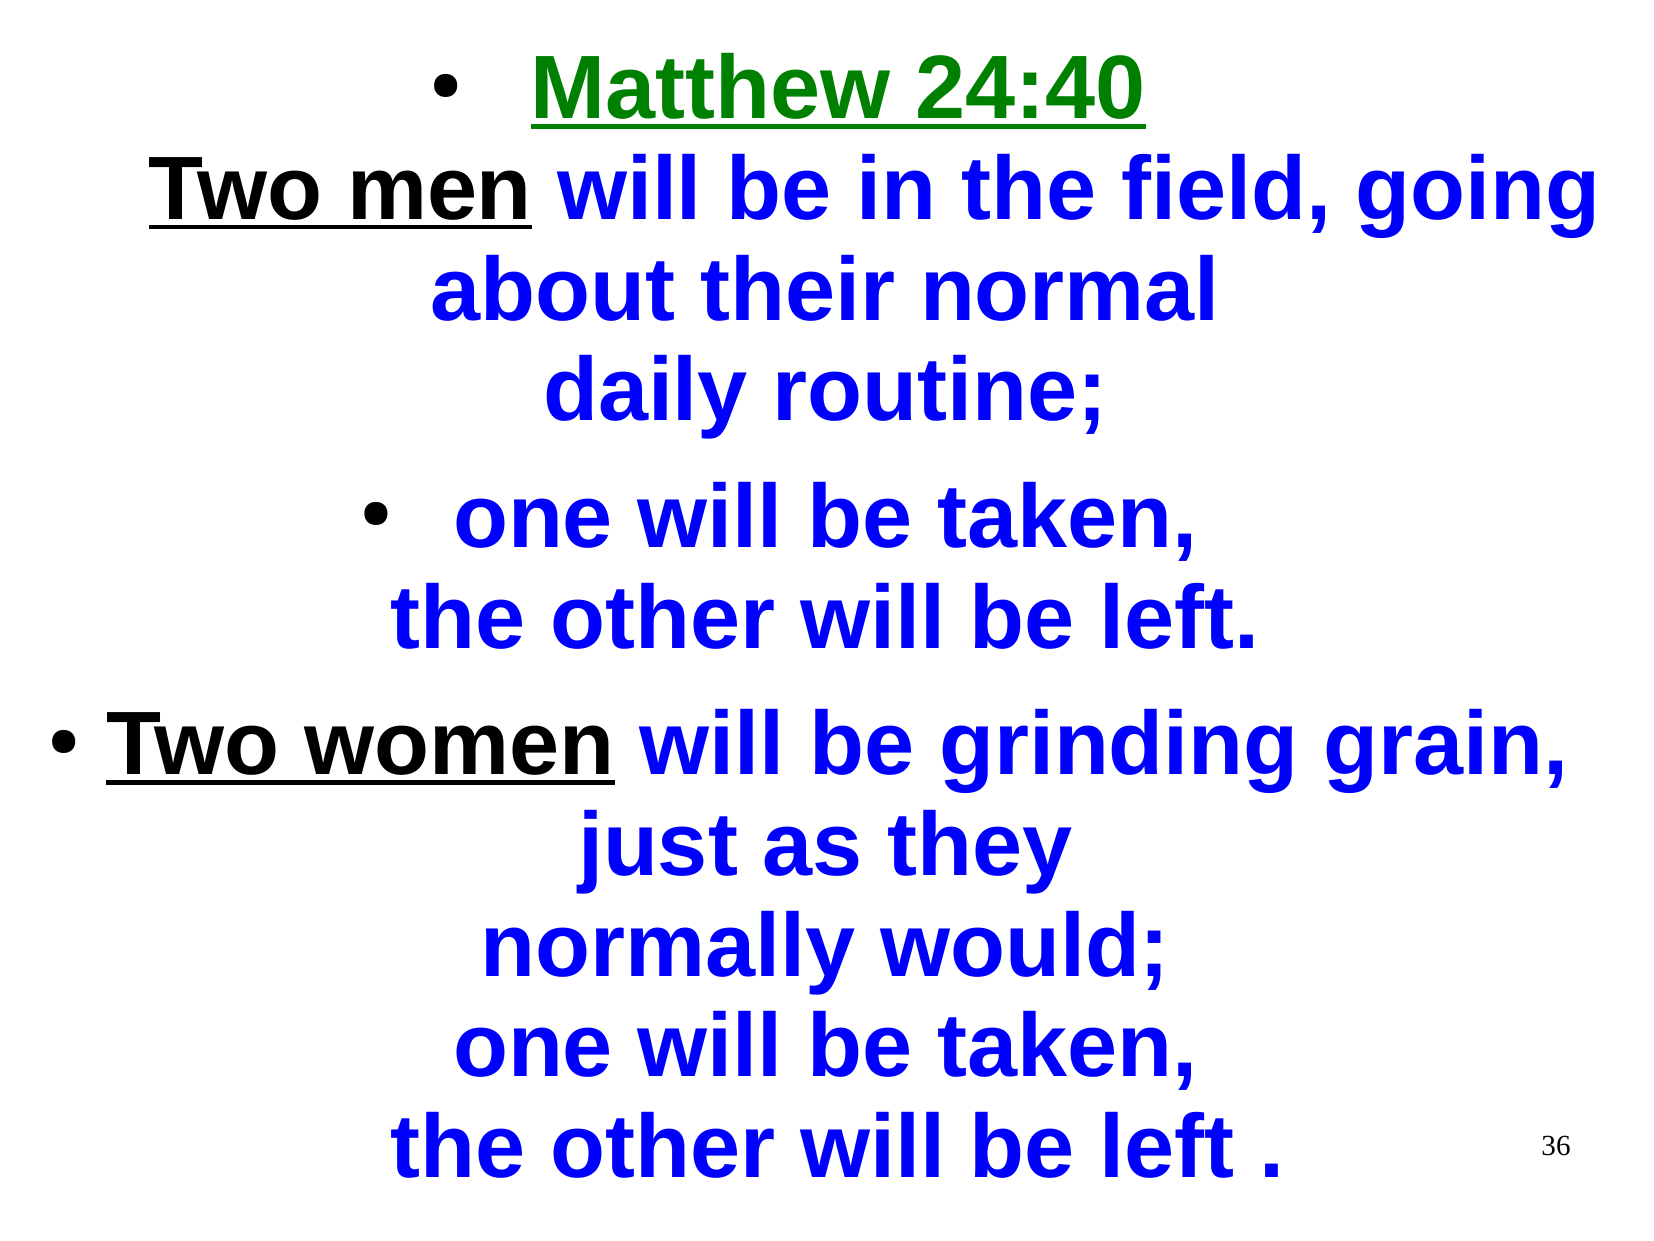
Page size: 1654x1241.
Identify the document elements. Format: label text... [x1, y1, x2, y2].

list Matthew 24:40 Two men will be in the field, going about their normal daily routine; one will be taken, the other will be left. Two women will be grinding grain, just as they normally would; one will be taken, the other will be left . [0, 37, 1613, 1201]
